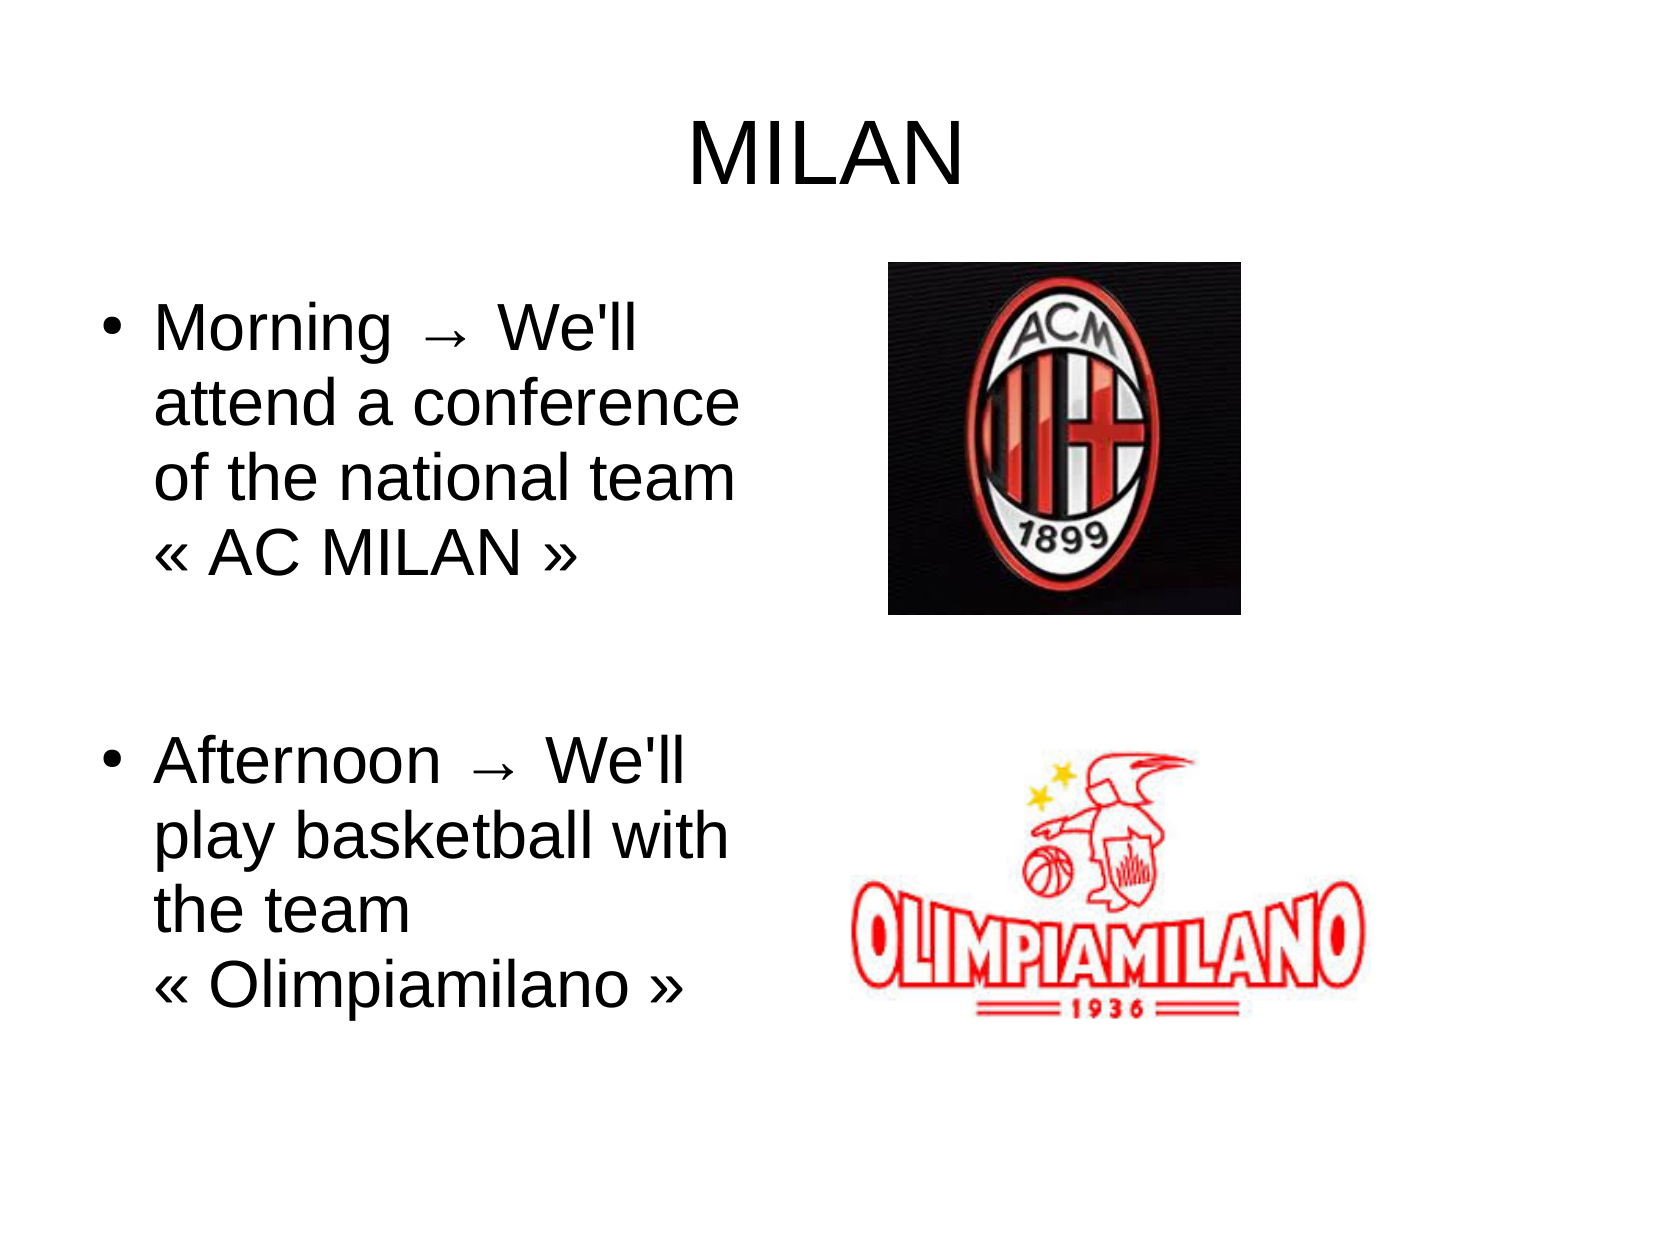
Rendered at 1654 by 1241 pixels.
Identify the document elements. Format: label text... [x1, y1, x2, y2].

picture [850, 732, 1371, 1028]
picture [888, 262, 1241, 615]
list Morning → We'll attend a conference of the national team « AC MILAN » Afternoon → We'll play basketball with the team « Olimpiamilano » [82, 290, 809, 1109]
title MILAN [82, 49, 1571, 257]
